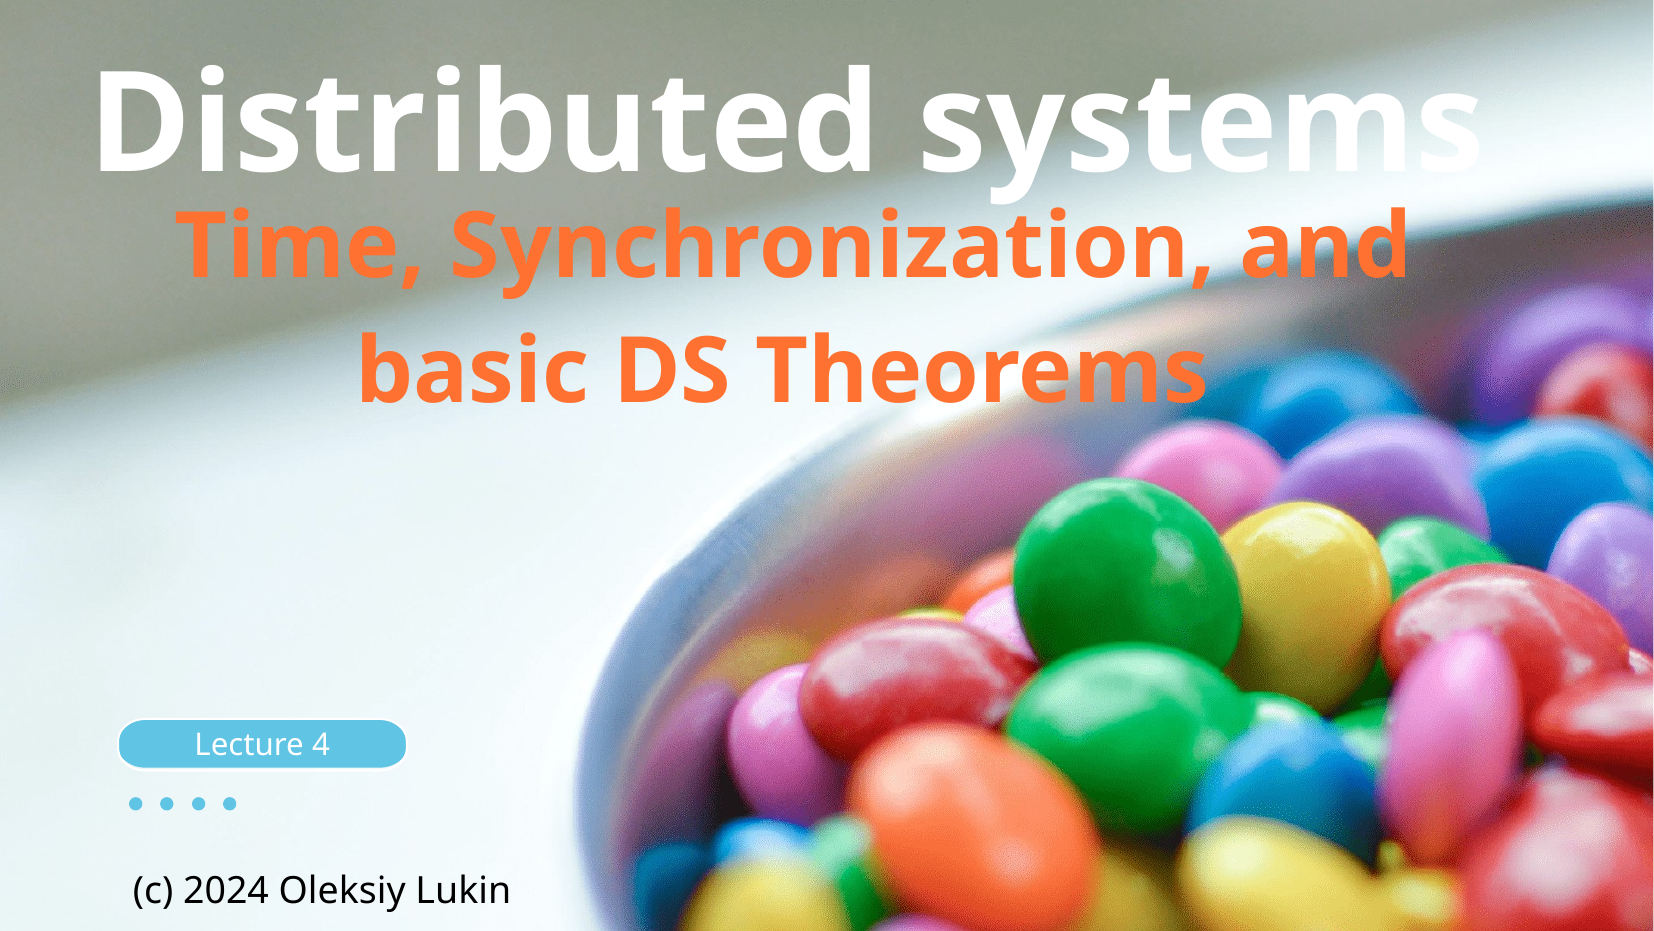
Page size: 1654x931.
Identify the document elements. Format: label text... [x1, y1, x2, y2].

text_box [192, 797, 206, 811]
title Distributed systems [88, 0, 1625, 237]
picture [0, 0, 1654, 931]
text_box Lecture 4 [120, 720, 405, 768]
text_box [129, 797, 143, 811]
text_box [160, 797, 174, 811]
text_box [223, 797, 237, 811]
title Time, Synchronization, and basic DS Theorems [88, 179, 1477, 430]
text_box (c) 2024 Oleksiy Lukin [118, 856, 562, 931]
